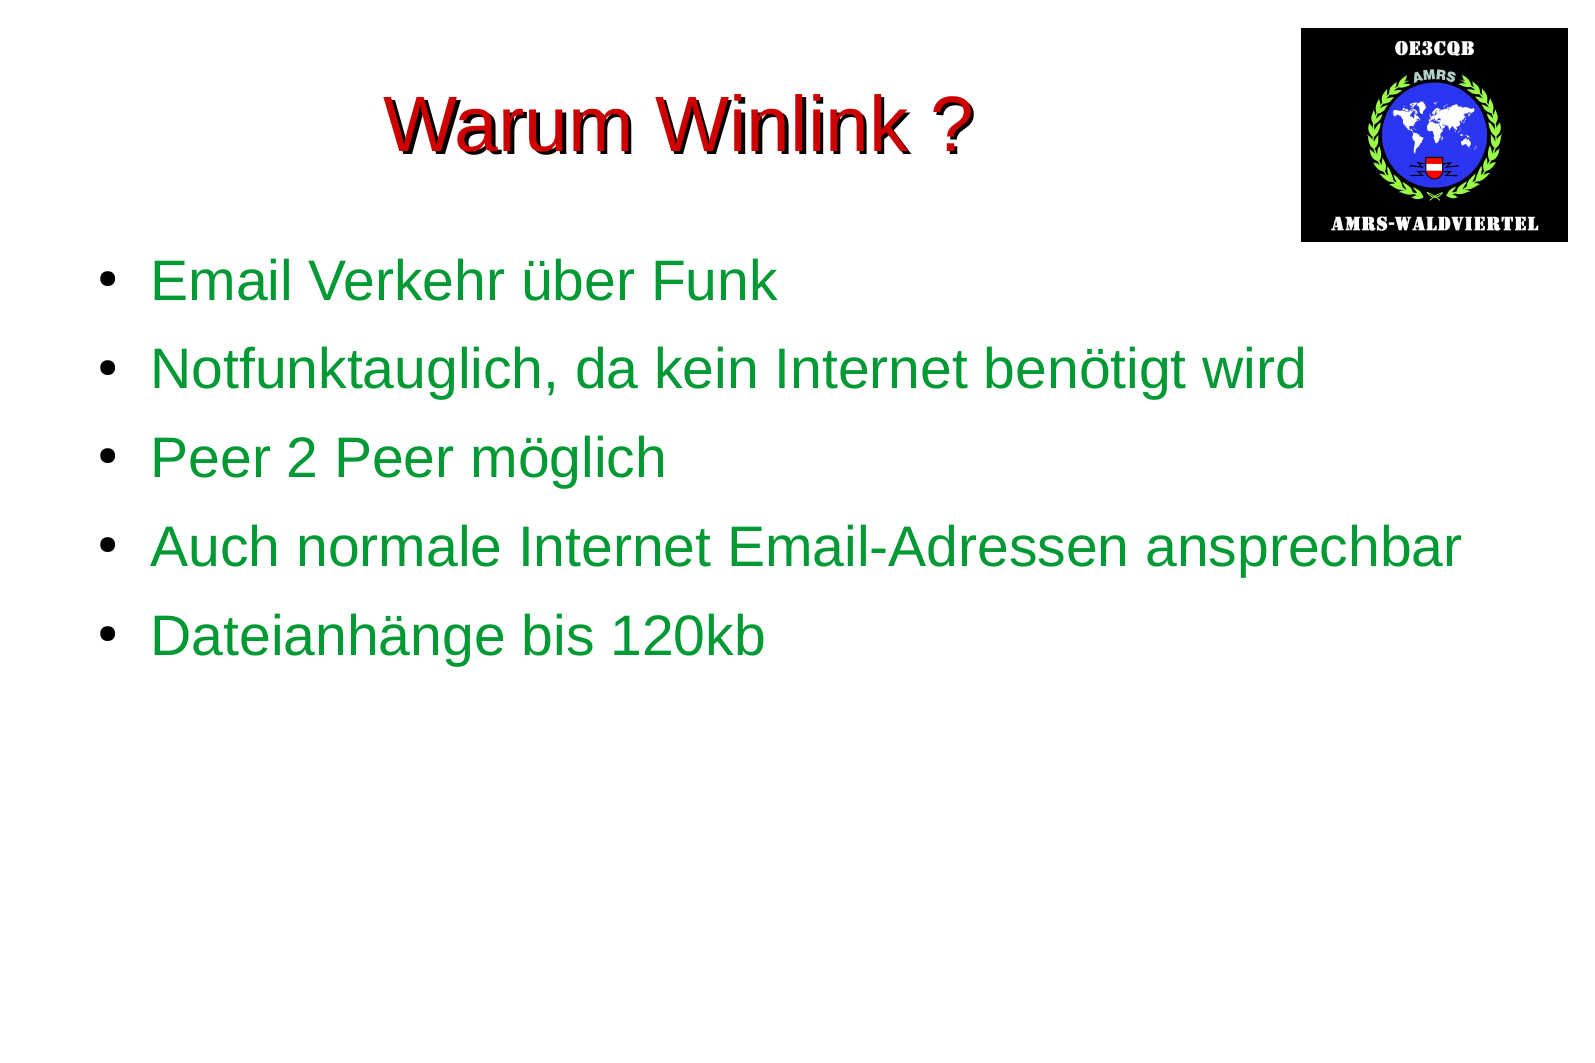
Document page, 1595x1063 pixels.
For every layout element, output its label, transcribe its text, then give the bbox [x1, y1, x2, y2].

picture [1301, 28, 1568, 242]
list Email Verkehr über Funk Notfunktauglich, da kein Internet benötigt wird Peer 2 Peer möglich Auch normale Internet Email-Adressen ansprechbar Dateianhänge bis 120kb [79, 248, 1515, 951]
title Warum Winlink ? [59, 35, 1300, 213]
